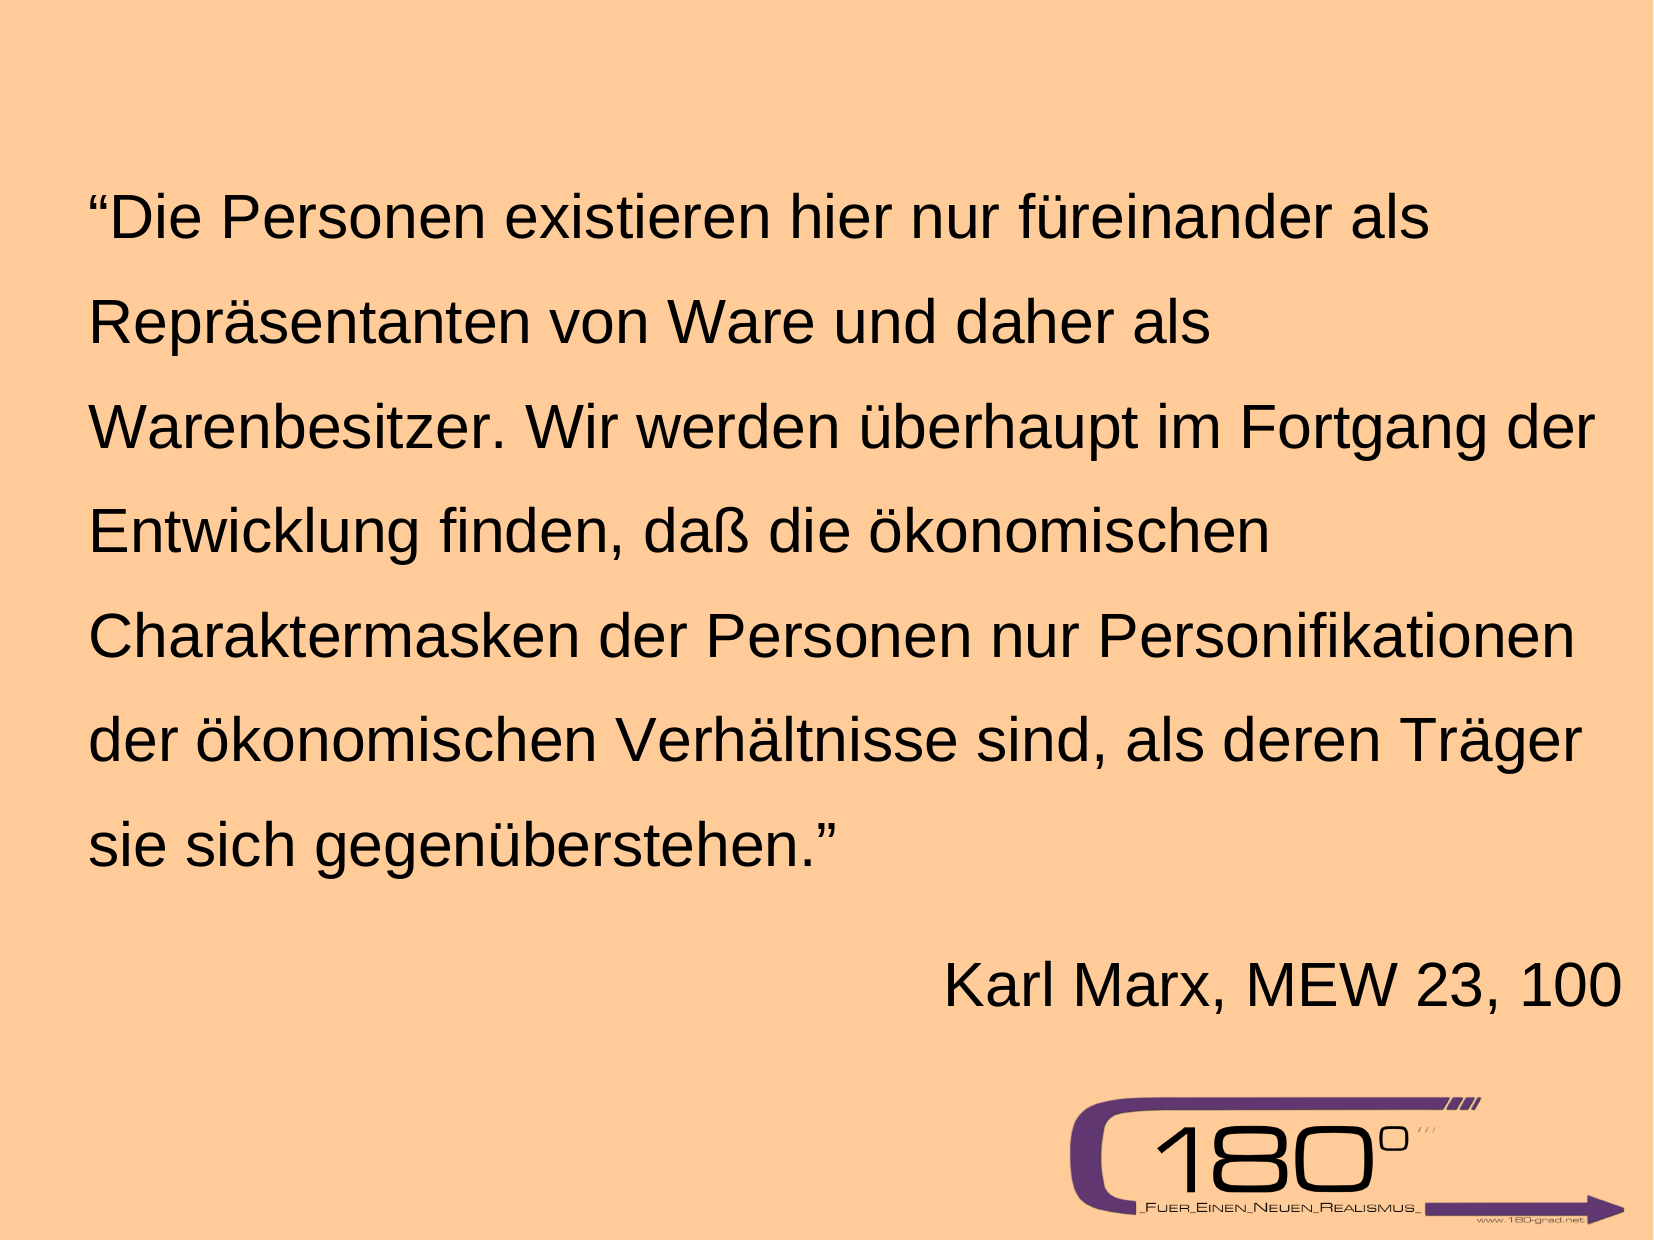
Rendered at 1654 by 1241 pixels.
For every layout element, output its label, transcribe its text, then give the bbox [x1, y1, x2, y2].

picture [1068, 1092, 1625, 1228]
text_box “Die Personen existieren hier nur füreinander als Repräsentanten von Ware und daher als Warenbesitzer. Wir werden überhaupt im Fortgang der Entwicklung finden, daß die ökonomischen Charaktermasken der Personen nur Personifikationen der ökonomischen Verhältnisse sind, als deren Träger sie sich gegenüberstehen.” Karl Marx, MEW 23, 100 [88, 147, 1625, 1081]
